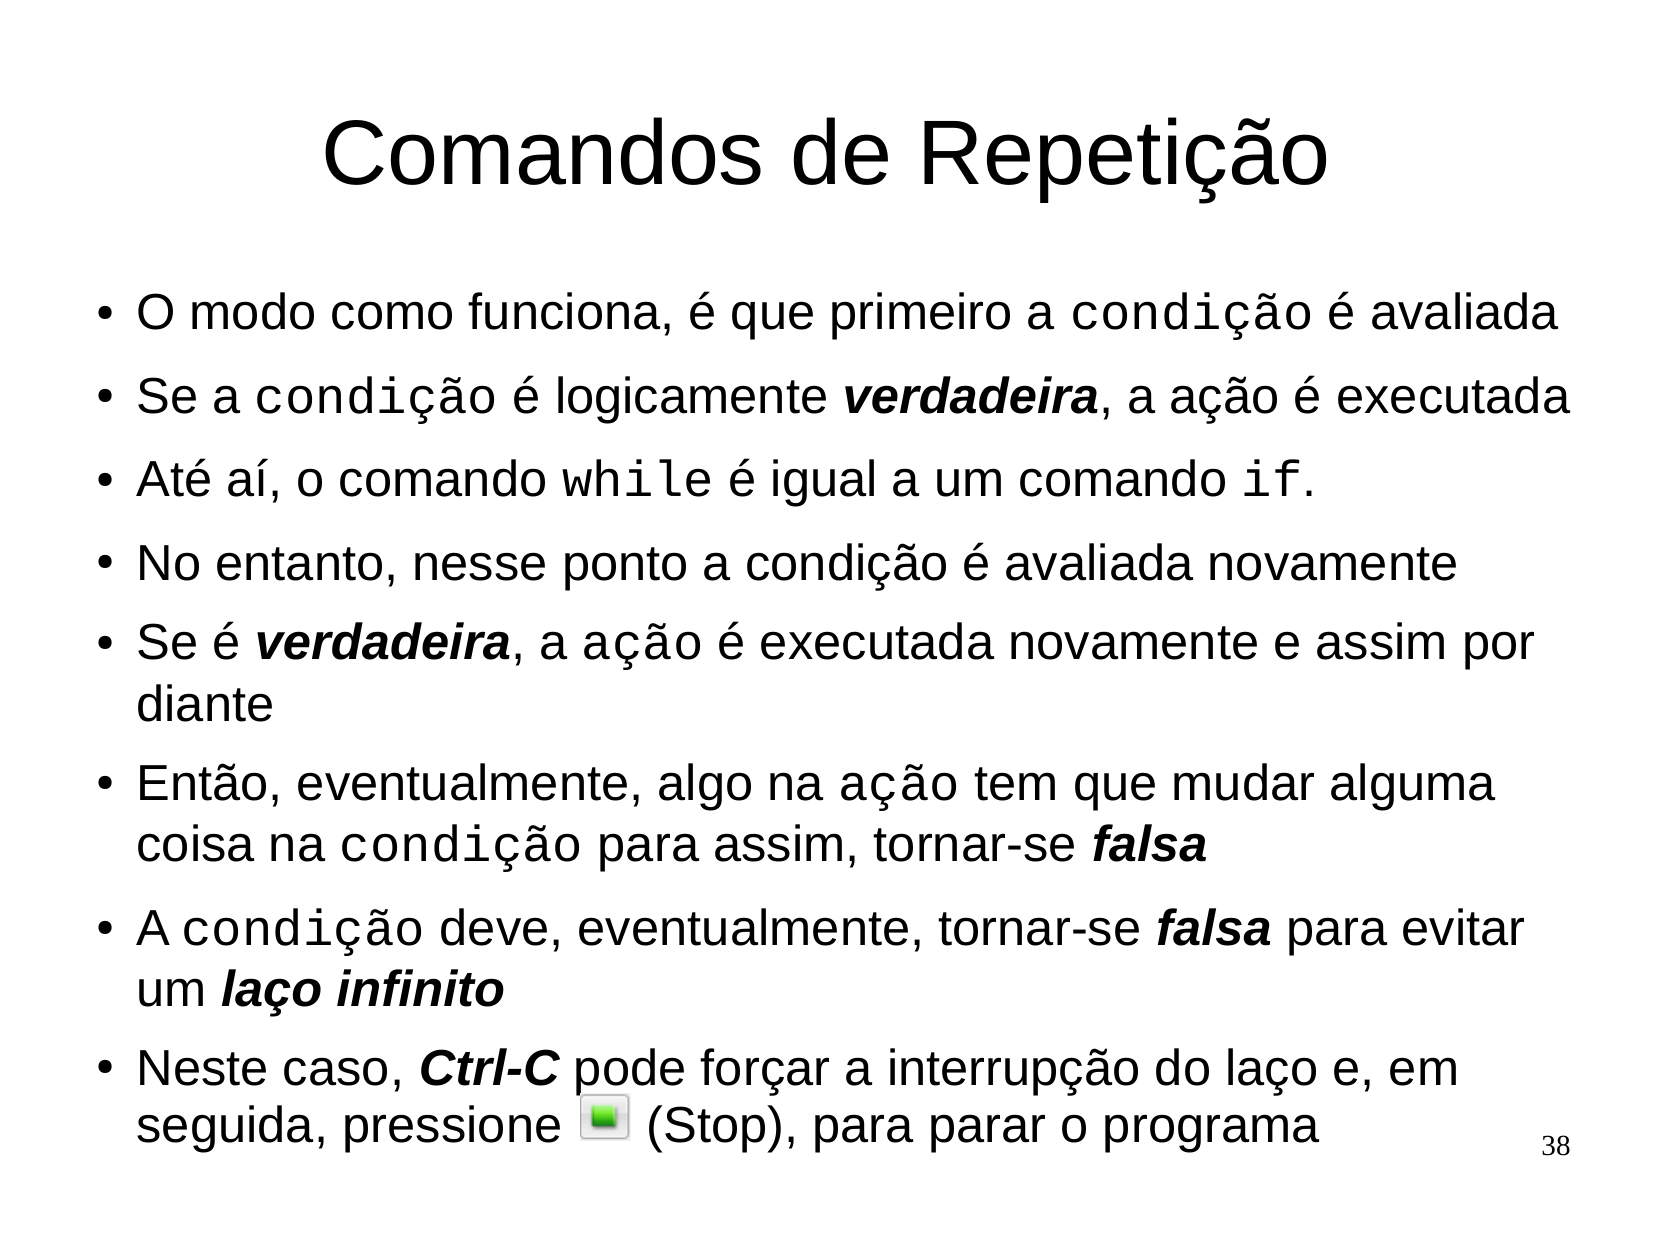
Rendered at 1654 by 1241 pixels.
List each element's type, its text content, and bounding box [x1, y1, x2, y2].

title Comandos de Repetição [82, 49, 1571, 257]
picture [580, 1093, 631, 1141]
list O modo como funciona, é que primeiro a condição é avaliada Se a condição é logicamente verdadeira, a ação é executada Até aí, o comando while é igual a um comando if. No entanto, nesse ponto a condição é avaliada novamente Se é verdadeira, a ação é executada novamente e assim por diante Então, eventualmente, algo na ação tem que mudar alguma coisa na condição para assim, tornar-se falsa A condição deve, eventualmente, tornar-se falsa para evitar um laço infinito Neste caso, Ctrl-C pode forçar a interrupção do laço e, em seguida, pressione (Stop), para parar o programa [82, 283, 1571, 1182]
